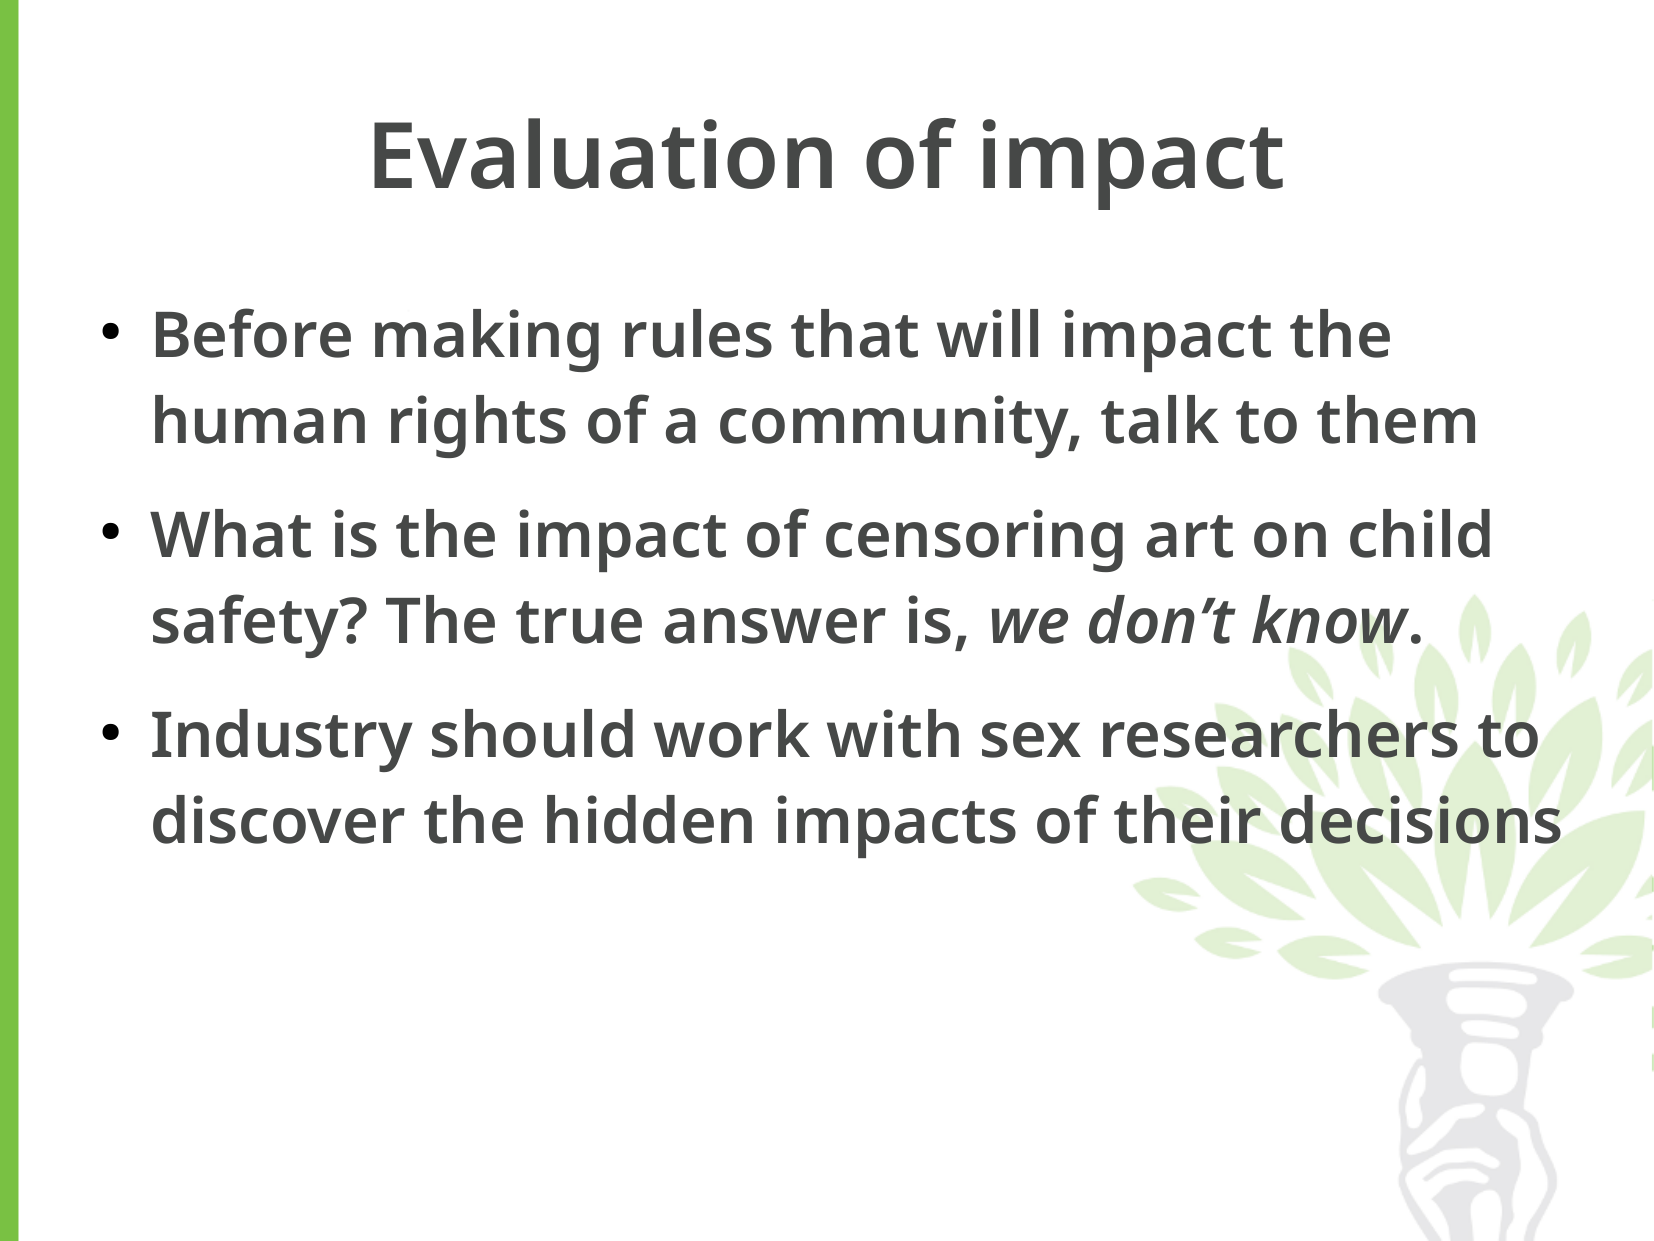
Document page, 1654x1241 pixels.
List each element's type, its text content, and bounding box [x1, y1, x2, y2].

list Before making rules that will impact the human rights of a community, talk to them What is the impact of censoring art on child safety? The true answer is, we don’t know. Industry should work with sex researchers to discover the hidden impacts of their decisions [82, 290, 1571, 1010]
title Evaluation of impact [82, 49, 1571, 257]
picture [0, 0, 1654, 1241]
